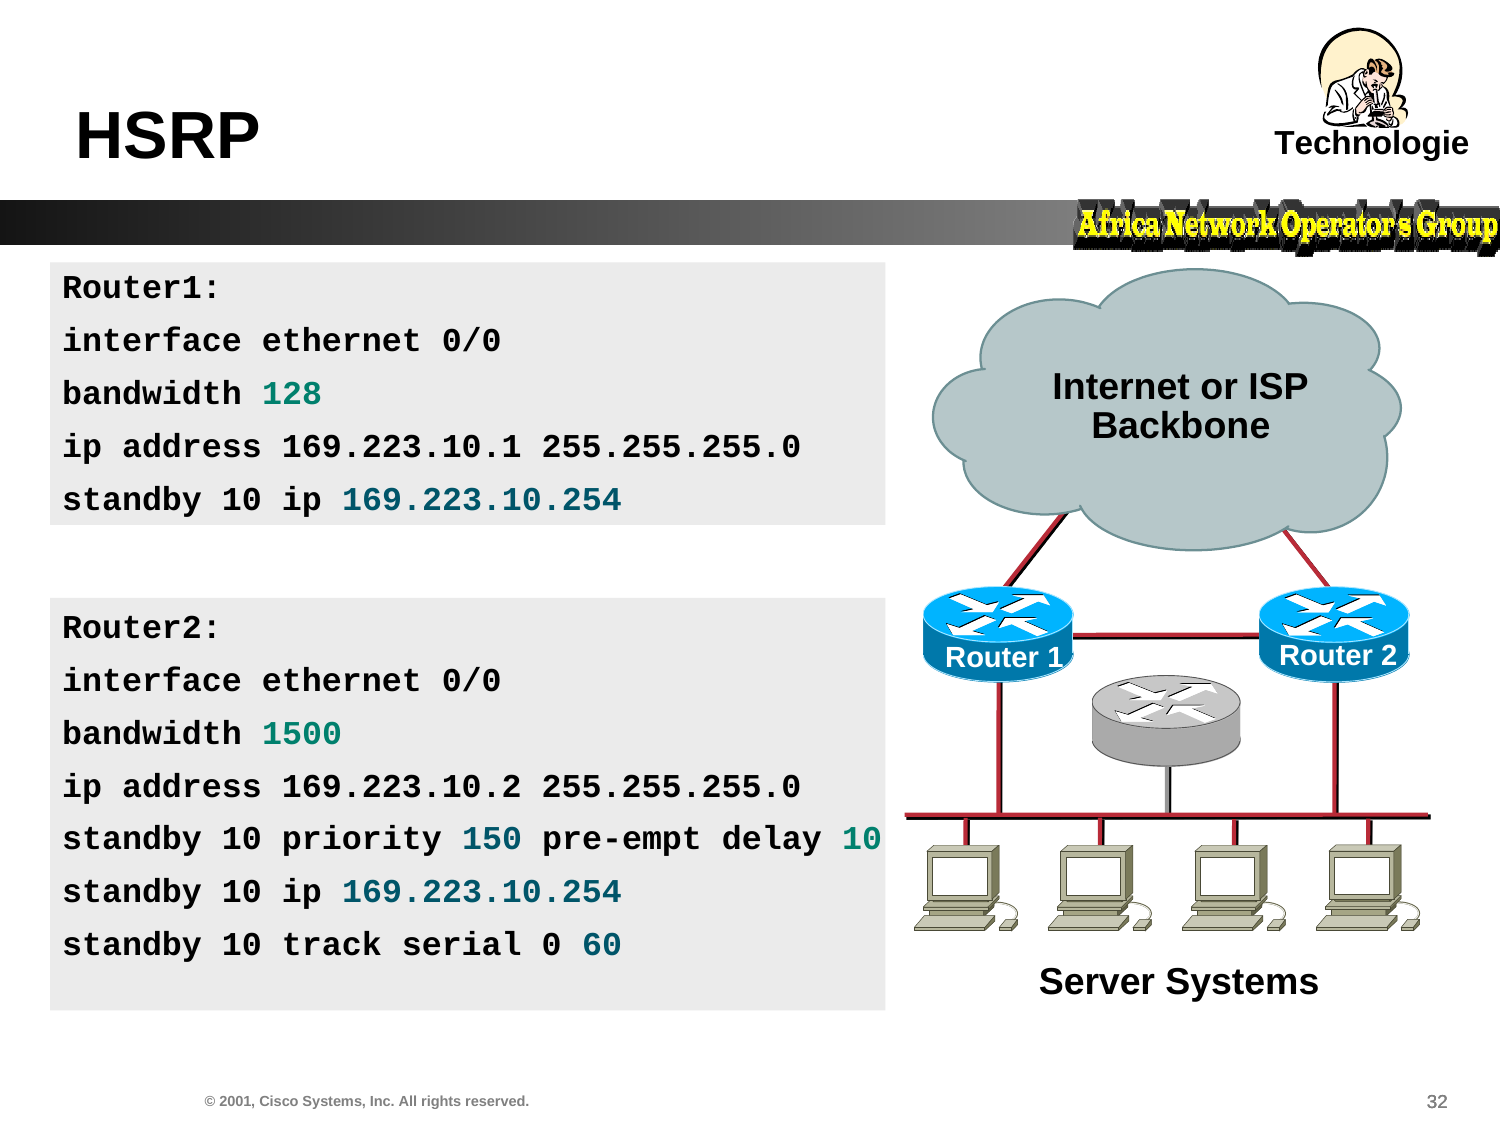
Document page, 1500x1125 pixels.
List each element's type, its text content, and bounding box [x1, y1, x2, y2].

picture [1182, 845, 1286, 932]
picture [1092, 675, 1241, 767]
text_box Router 1 [930, 636, 1079, 682]
text_box Router1: interface ethernet 0/0 bandwidth 128 ip address 169.223.10.1 255.255.255.0 standby 10 ip 169.223.10.254 [50, 262, 876, 527]
picture [1336, 618, 1381, 634]
text_box Technologie [1262, 118, 1483, 168]
picture [1339, 596, 1384, 613]
text_box Server Systems [1023, 956, 1335, 1010]
title HSRP [62, 93, 275, 180]
picture [914, 845, 1018, 932]
picture [1259, 586, 1410, 634]
picture [923, 586, 992, 610]
picture [1316, 844, 1421, 932]
text_box Router 2 [1264, 634, 1413, 680]
picture [1287, 595, 1333, 612]
picture [1284, 617, 1330, 634]
picture [1259, 658, 1410, 683]
picture [1000, 618, 1045, 635]
text_box [50, 597, 886, 1011]
picture [1317, 26, 1409, 118]
picture [1004, 586, 1074, 636]
picture [923, 658, 1074, 683]
picture [1047, 845, 1152, 932]
picture [1003, 595, 1048, 612]
text_box Router2: interface ethernet 0/0 bandwidth 1500 ip address 169.223.10.2 255.255.255.0 standby 10 priority 150 pre-empt delay 10 standby 10 ip 169.223.10.254 standby 10 track serial 0 60 [50, 599, 878, 1013]
text_box Internet or ISP Backbone [1037, 360, 1324, 454]
picture [949, 617, 993, 636]
text_box [876, 262, 886, 525]
picture [930, 180, 1500, 553]
picture [952, 595, 997, 612]
